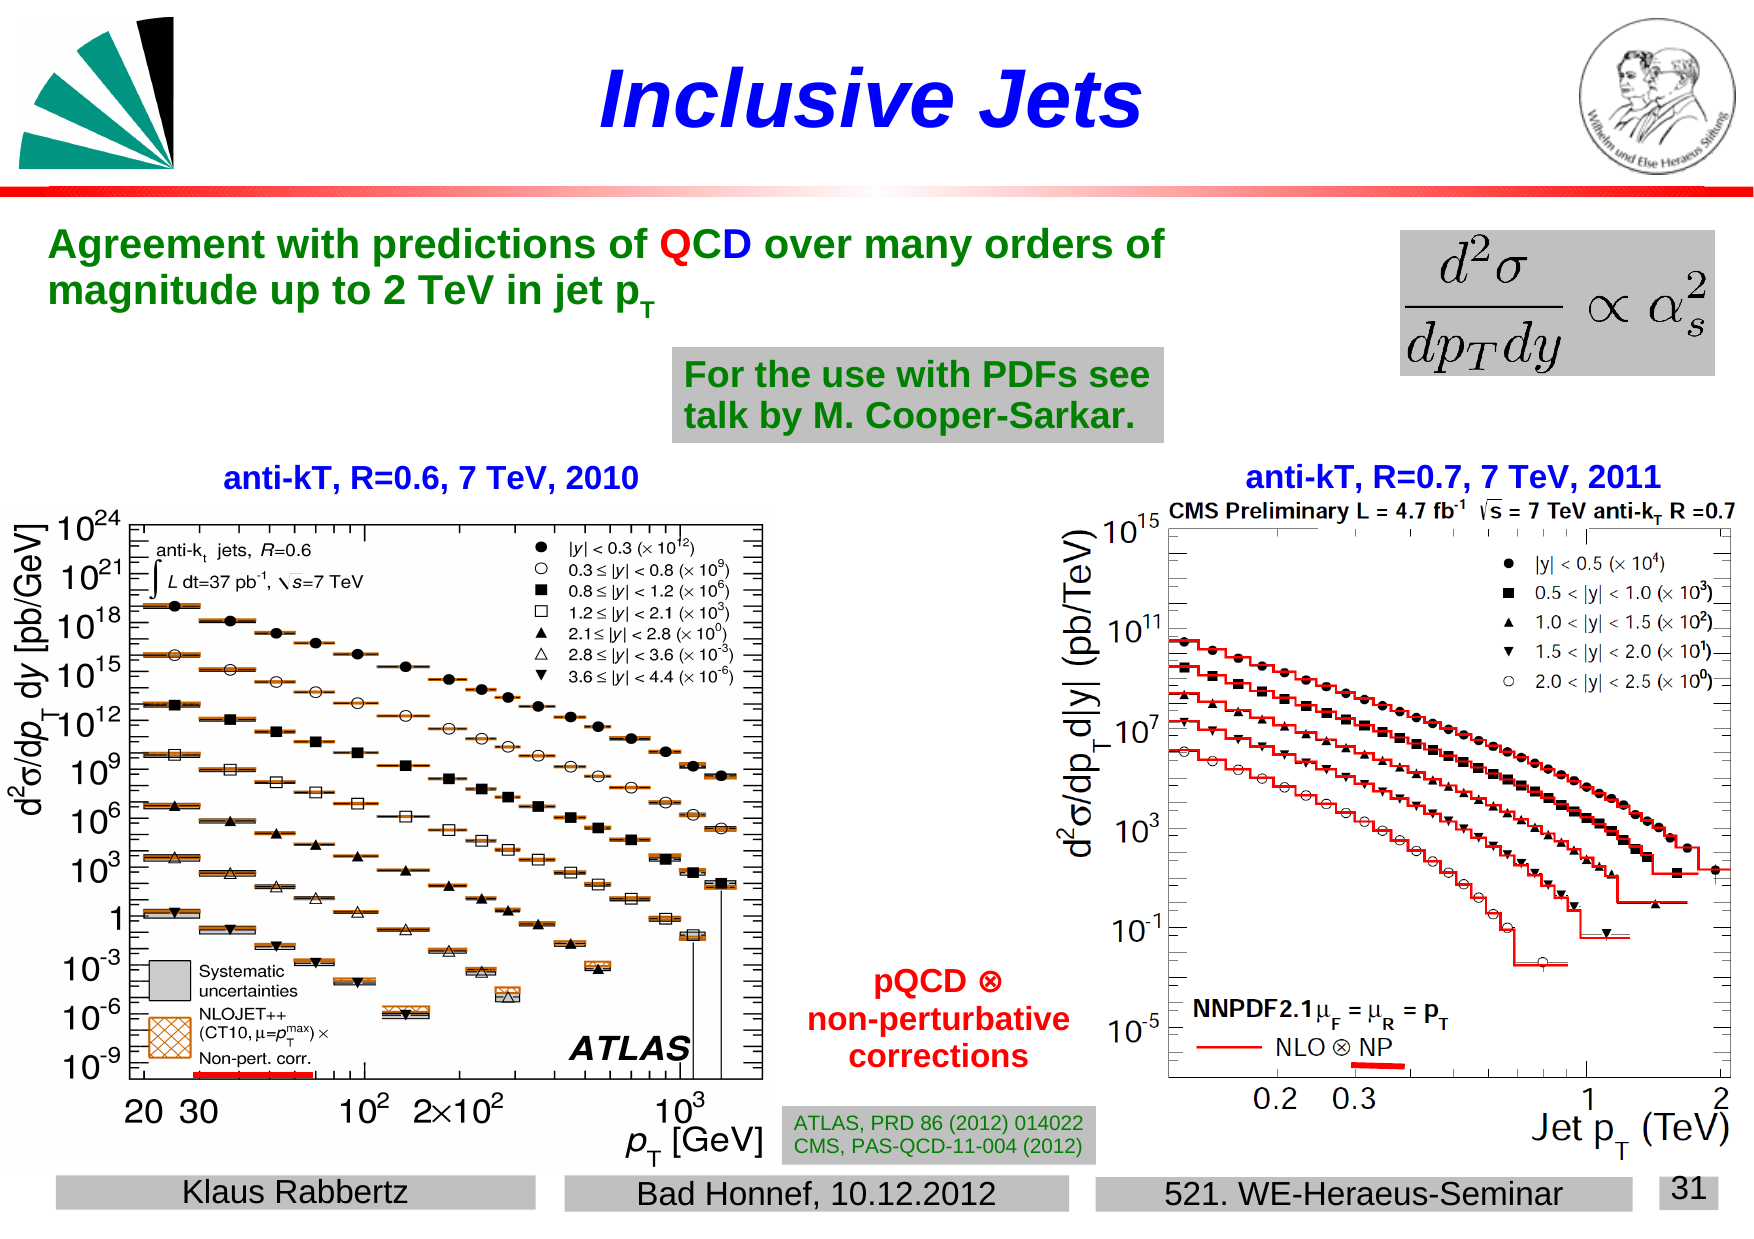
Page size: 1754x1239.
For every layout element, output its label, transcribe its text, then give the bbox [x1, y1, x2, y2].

picture [1056, 496, 1743, 1161]
picture [6, 505, 769, 1170]
text_box Agreement with predictions of QCD over many orders of magnitude up to 2 TeV in jet pT [35, 214, 1366, 469]
text_box For the use with PDFs see talk by M. Cooper-Sarkar. [672, 347, 1164, 443]
text_box anti-kT, R=0.6, 7 TeV, 2010 [211, 453, 652, 503]
text_box ATLAS, PRD 86 (2012) 014022 CMS, PAS-QCD-11-004 (2012) [781, 1106, 1096, 1165]
picture [1400, 230, 1716, 376]
text_box pQCD ⊗ non-perturbative corrections [795, 956, 1082, 1081]
picture [1579, 18, 1736, 175]
text_box anti-kT, R=0.7, 7 TeV, 2011 [1233, 452, 1675, 502]
picture [19, 17, 174, 171]
title Inclusive Jets [220, 16, 1525, 182]
